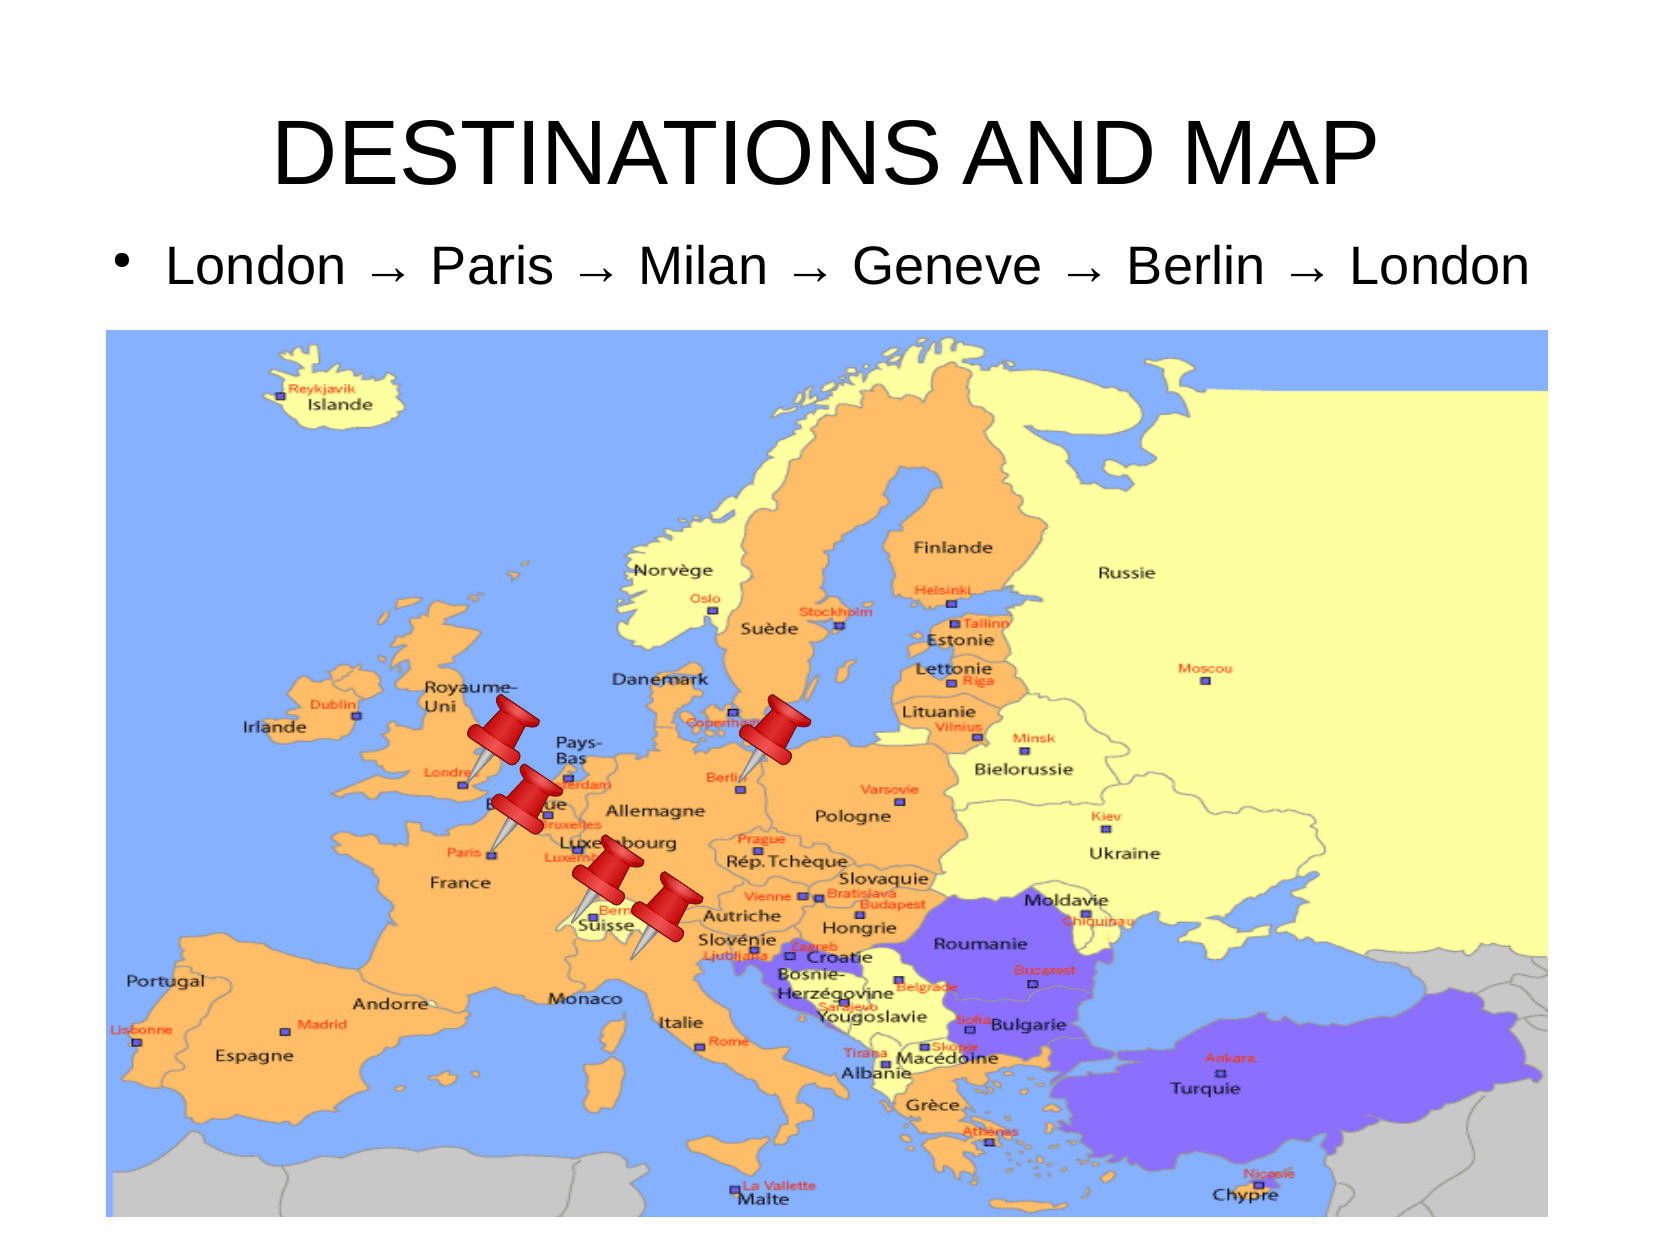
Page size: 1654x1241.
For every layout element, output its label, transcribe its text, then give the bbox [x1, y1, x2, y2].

title DESTINATIONS AND MAP [82, 49, 1571, 257]
list London → Paris → Milan → Geneve → Berlin → London [94, 224, 1583, 773]
picture [106, 330, 1548, 1217]
